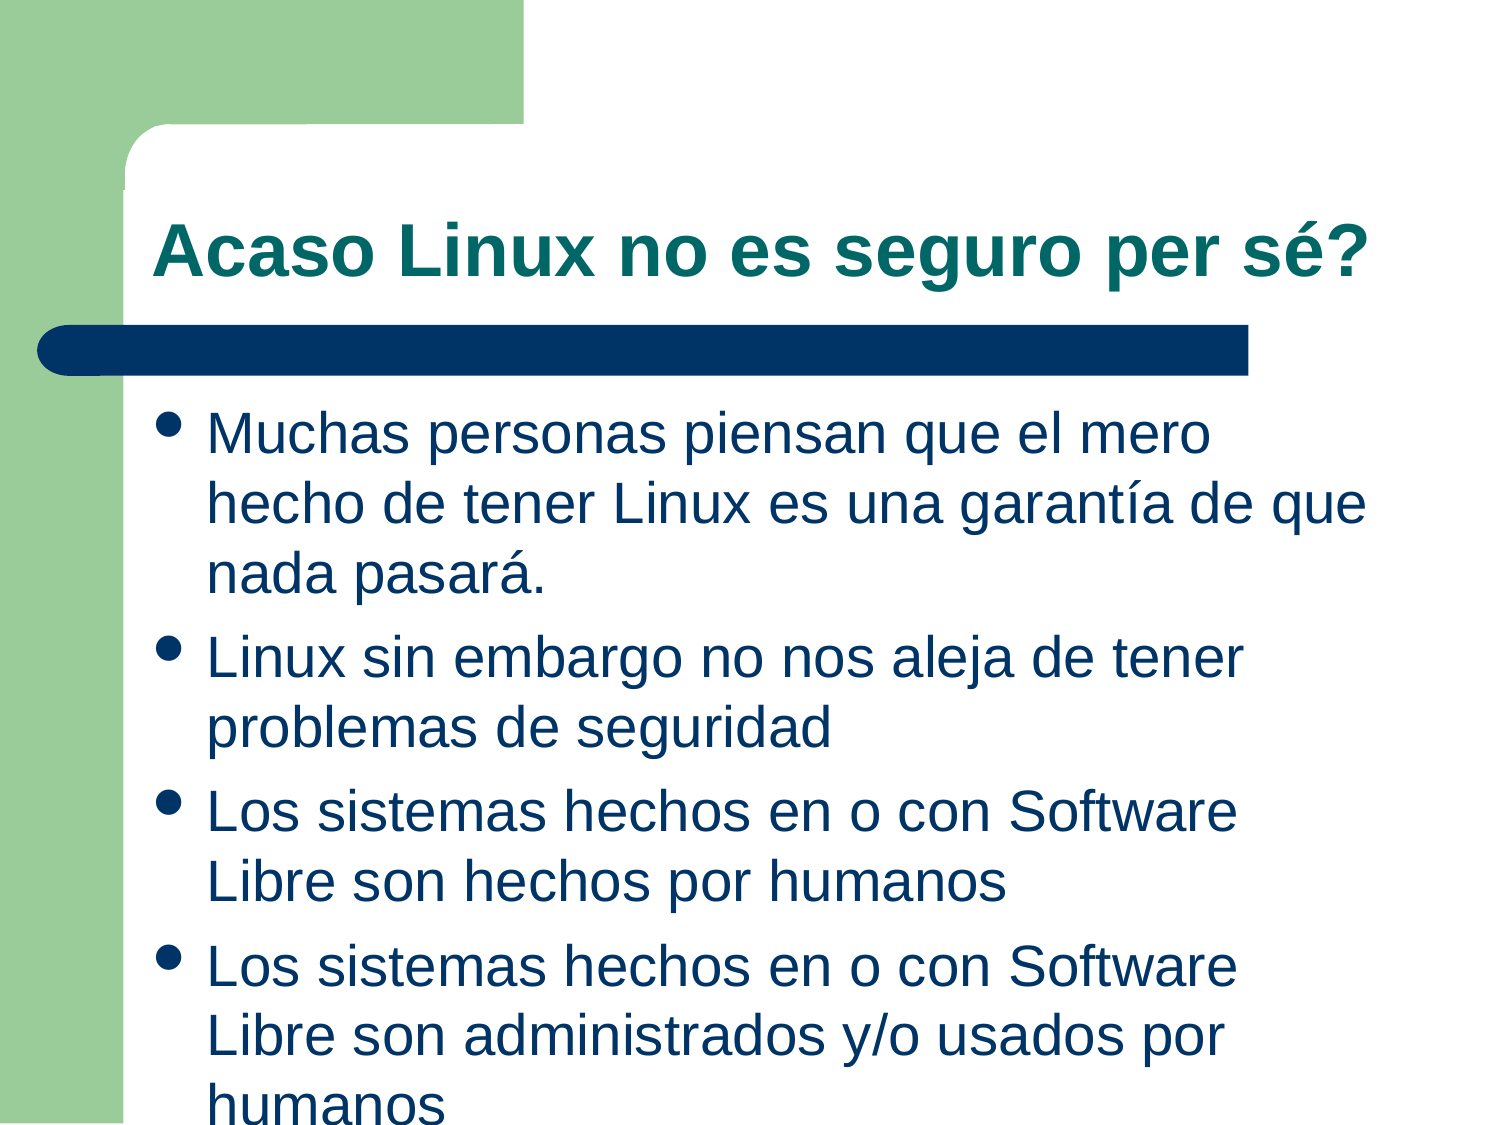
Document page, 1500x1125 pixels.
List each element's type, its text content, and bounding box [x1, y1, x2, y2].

list Muchas personas piensan que el mero hecho de tener Linux es una garantía de que nada pasará. Linux sin embargo no nos aleja de tener problemas de seguridad Los sistemas hechos en o con Software Libre son hechos por humanos Los sistemas hechos en o con Software Libre son administrados y/o usados por humanos [137, 387, 1400, 1125]
title Acaso Linux no es seguro per sé? [136, 136, 1414, 301]
